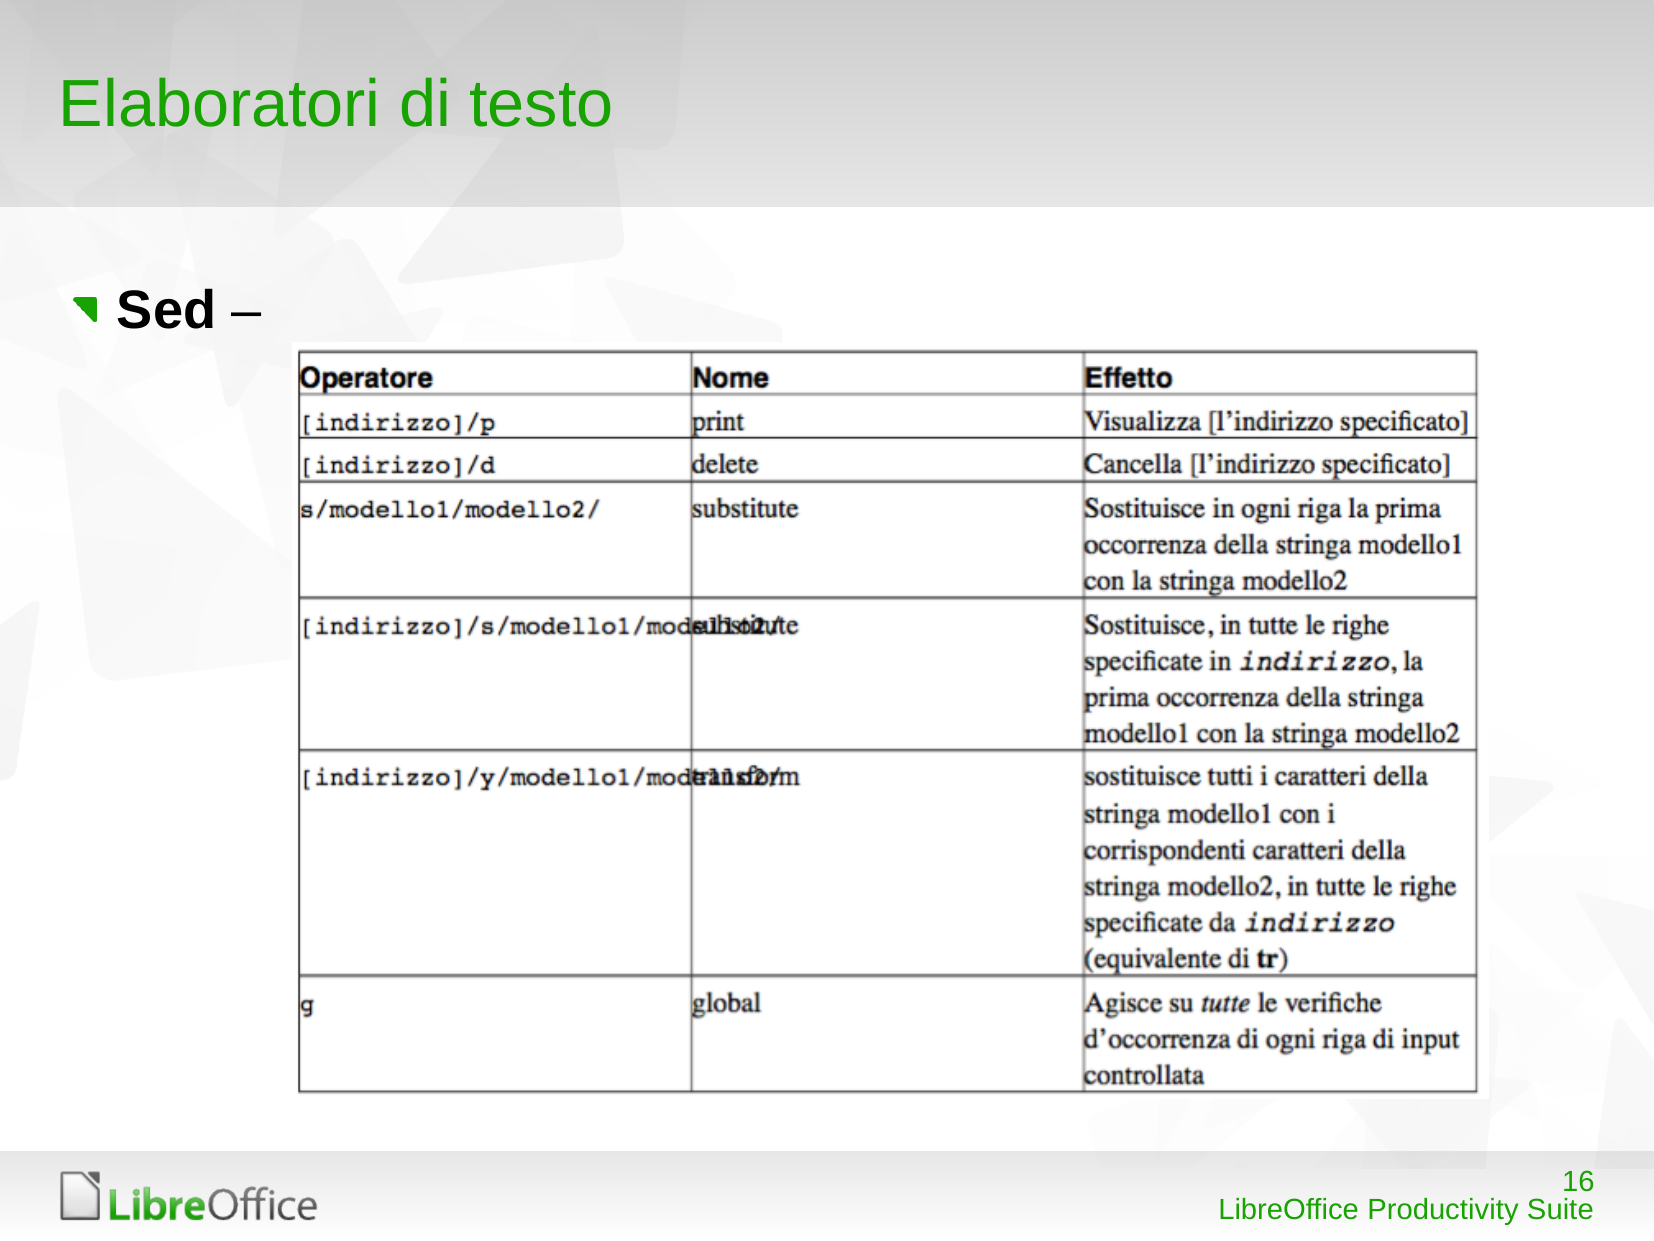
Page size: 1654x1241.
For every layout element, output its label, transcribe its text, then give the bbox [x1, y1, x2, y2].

list Sed – [29, 206, 1565, 487]
title Elaboratori di testo [59, 29, 1595, 178]
picture [41, 1152, 337, 1240]
picture [0, 0, 1654, 1169]
